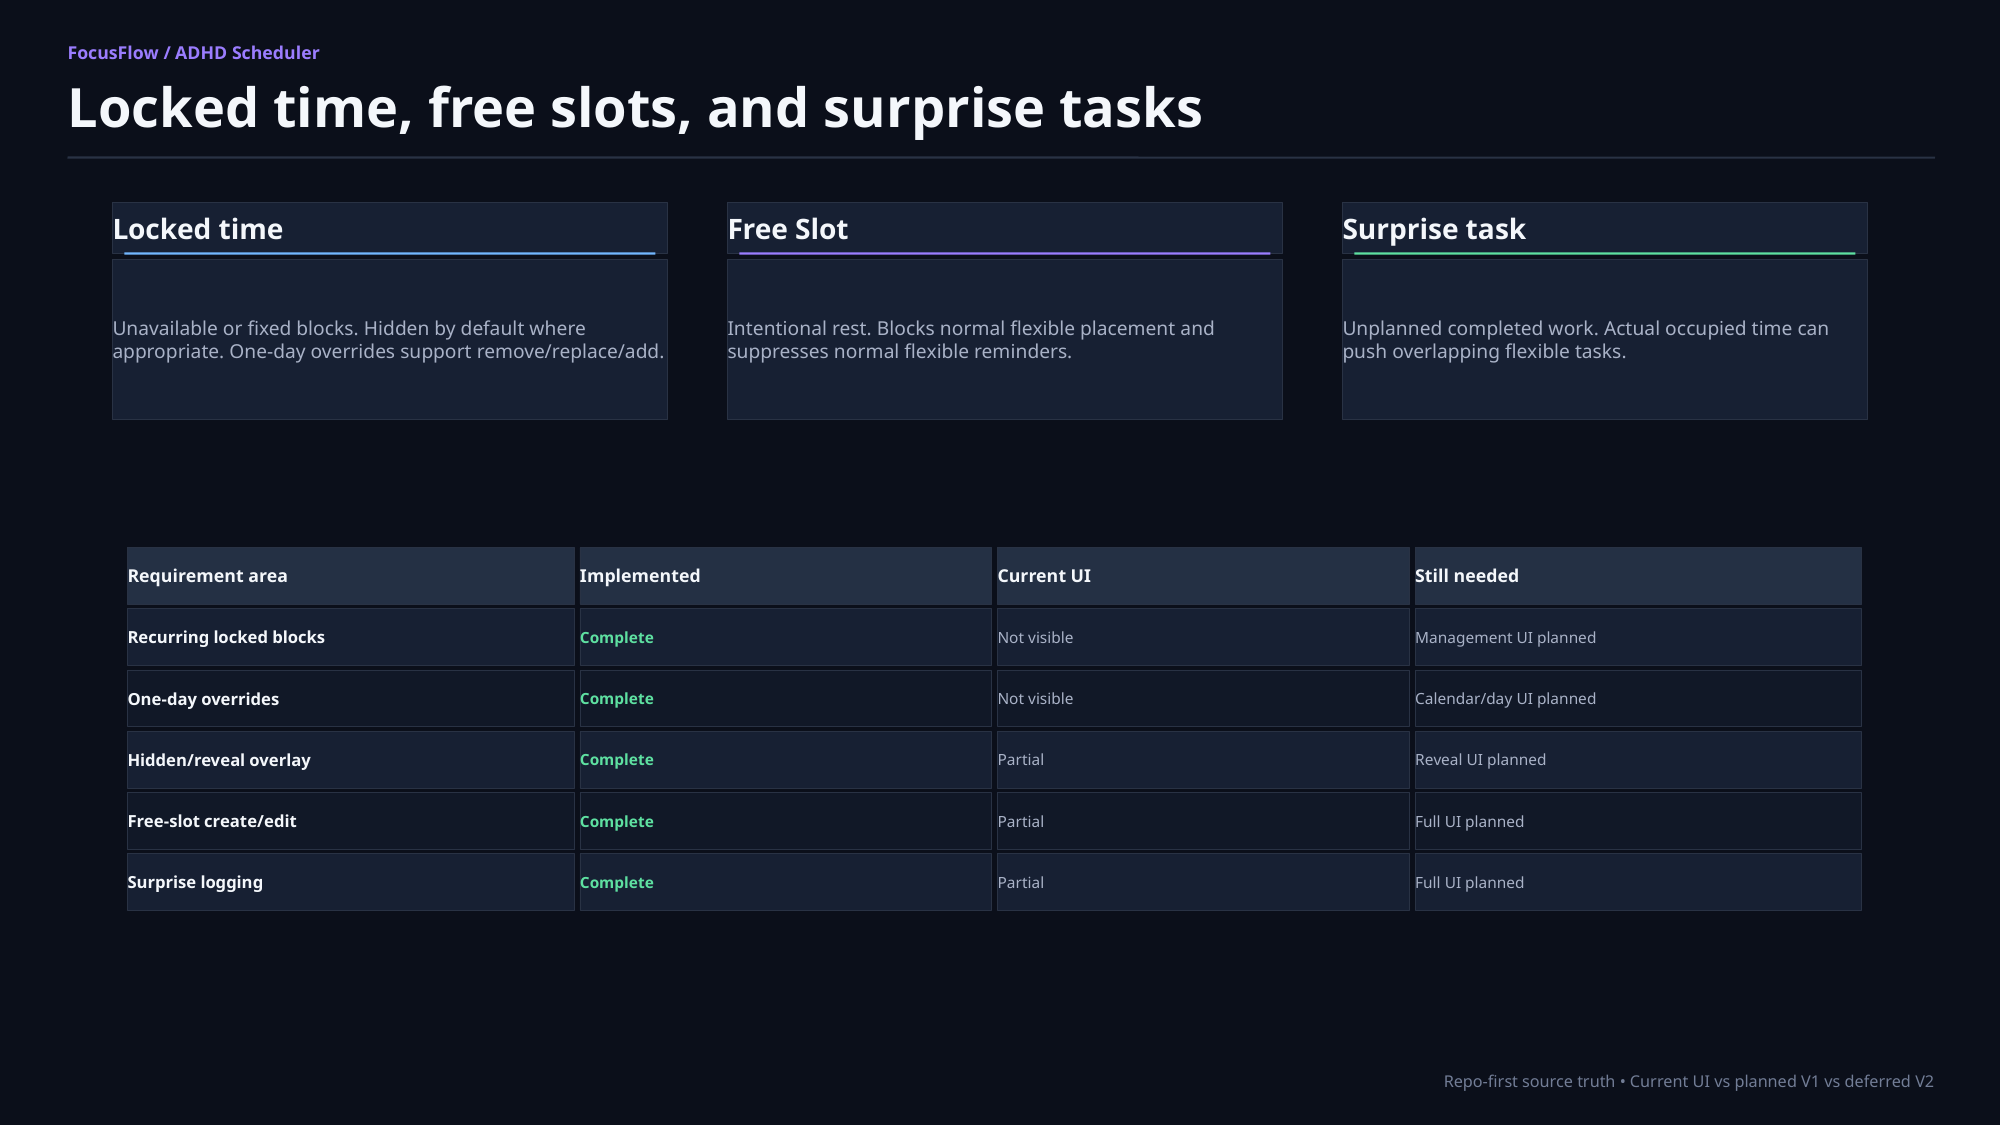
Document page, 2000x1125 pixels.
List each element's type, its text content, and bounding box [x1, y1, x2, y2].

text_box Requirement area [127, 547, 574, 605]
text_box Locked time, free slots, and surprise tasks [67, 71, 1508, 140]
text_box Full UI planned [1415, 853, 1862, 911]
text_box Complete [579, 608, 992, 666]
text_box Repo-first source truth • Current UI vs planned V1 vs deferred V2 [1229, 1069, 1935, 1092]
text_box One-day overrides [127, 669, 574, 727]
text_box Still needed [1415, 547, 1862, 605]
text_box Current UI [997, 547, 1409, 605]
text_box Complete [579, 853, 992, 911]
text_box Unplanned completed work. Actual occupied time can push overlapping flexible tasks. [1342, 259, 1868, 420]
text_box FocusFlow / ADHD Scheduler [67, 36, 923, 69]
text_box Not visible [997, 608, 1409, 666]
text_box Unavailable or fixed blocks. Hidden by default where appropriate. One-day overrides support remove/replace/add. [112, 259, 668, 420]
text_box Recurring locked blocks [127, 608, 574, 666]
text_box Complete [579, 669, 992, 727]
text_box Reveal UI planned [1415, 731, 1862, 788]
text_box Surprise task [1342, 202, 1868, 254]
text_box Management UI planned [1415, 608, 1862, 666]
text_box Free Slot [727, 202, 1283, 254]
text_box Free-slot create/edit [127, 792, 574, 850]
text_box Implemented [579, 547, 992, 605]
text_box Surprise logging [127, 853, 574, 911]
text_box Locked time [112, 202, 668, 254]
text_box Complete [579, 792, 992, 850]
text_box Complete [579, 731, 992, 788]
text_box Calendar/day UI planned [1415, 669, 1862, 727]
text_box Partial [997, 731, 1409, 788]
text_box Not visible [997, 669, 1409, 727]
text_box Full UI planned [1415, 792, 1862, 850]
text_box Intentional rest. Blocks normal flexible placement and suppresses normal flexible reminders. [727, 259, 1283, 420]
text_box Partial [997, 792, 1409, 850]
text_box Partial [997, 853, 1409, 911]
text_box Hidden/reveal overlay [127, 731, 574, 788]
